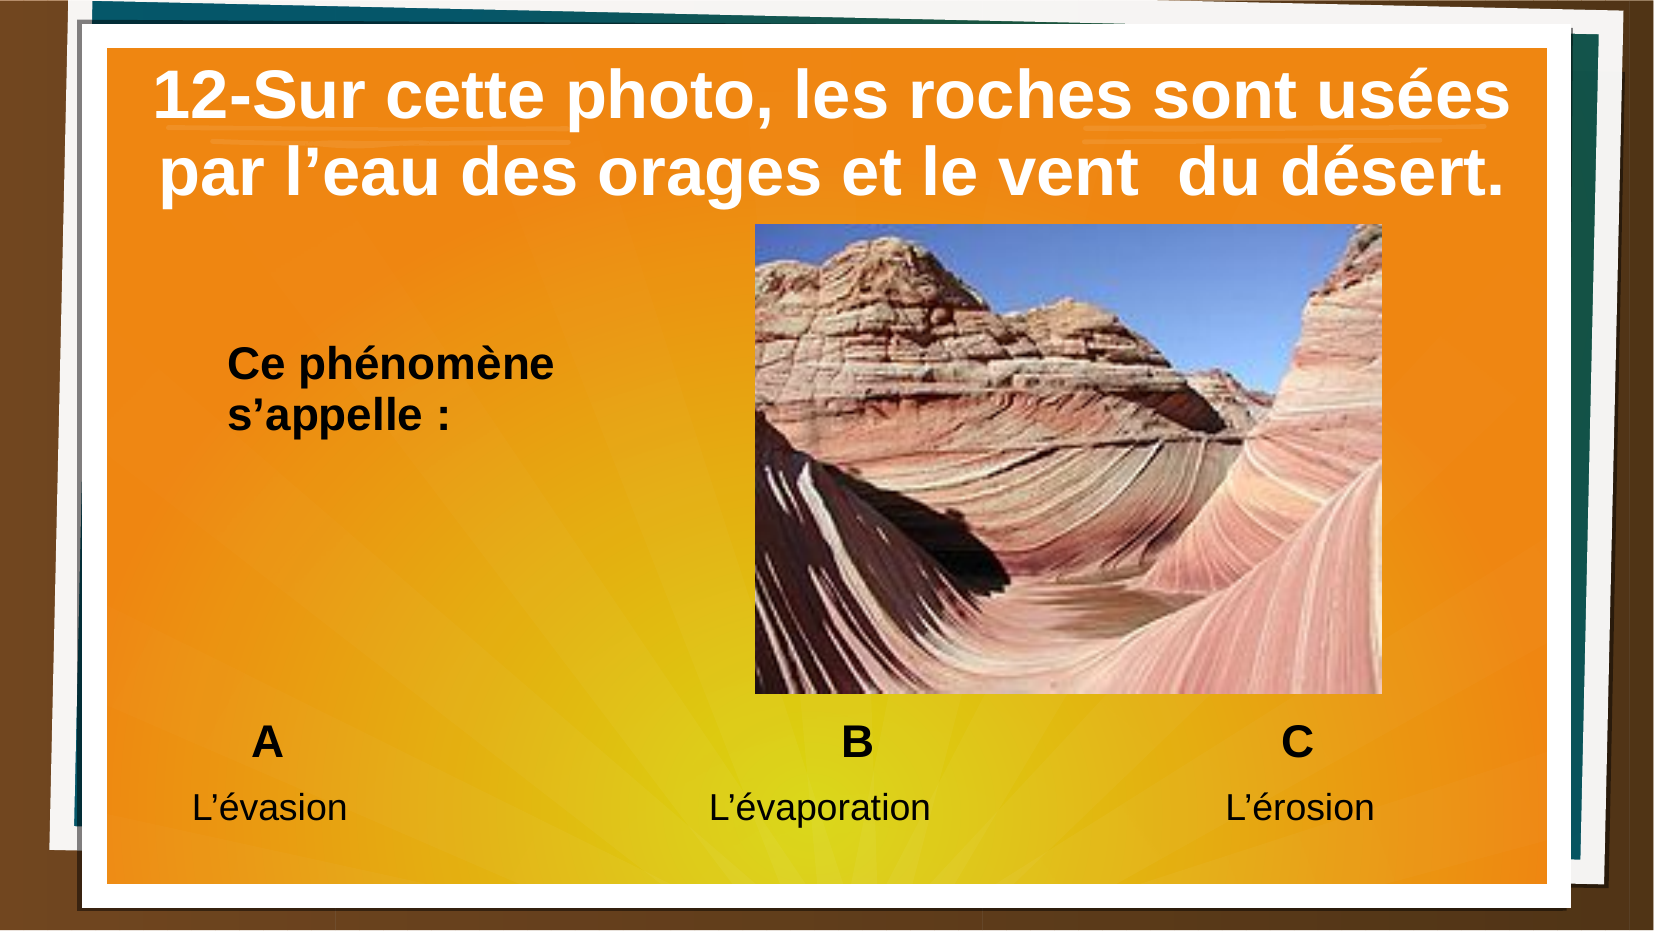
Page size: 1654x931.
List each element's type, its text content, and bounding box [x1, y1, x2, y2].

text_box Ce phénomène s’appelle : [212, 330, 638, 579]
title 12-Sur cette photo, les roches sont usées par l’eau des orages et le vent du désert. [141, 56, 1524, 210]
text_box L’évasion L’évaporation L’érosion [177, 779, 1501, 837]
picture [755, 224, 1382, 694]
text_box A B C [236, 708, 1441, 779]
